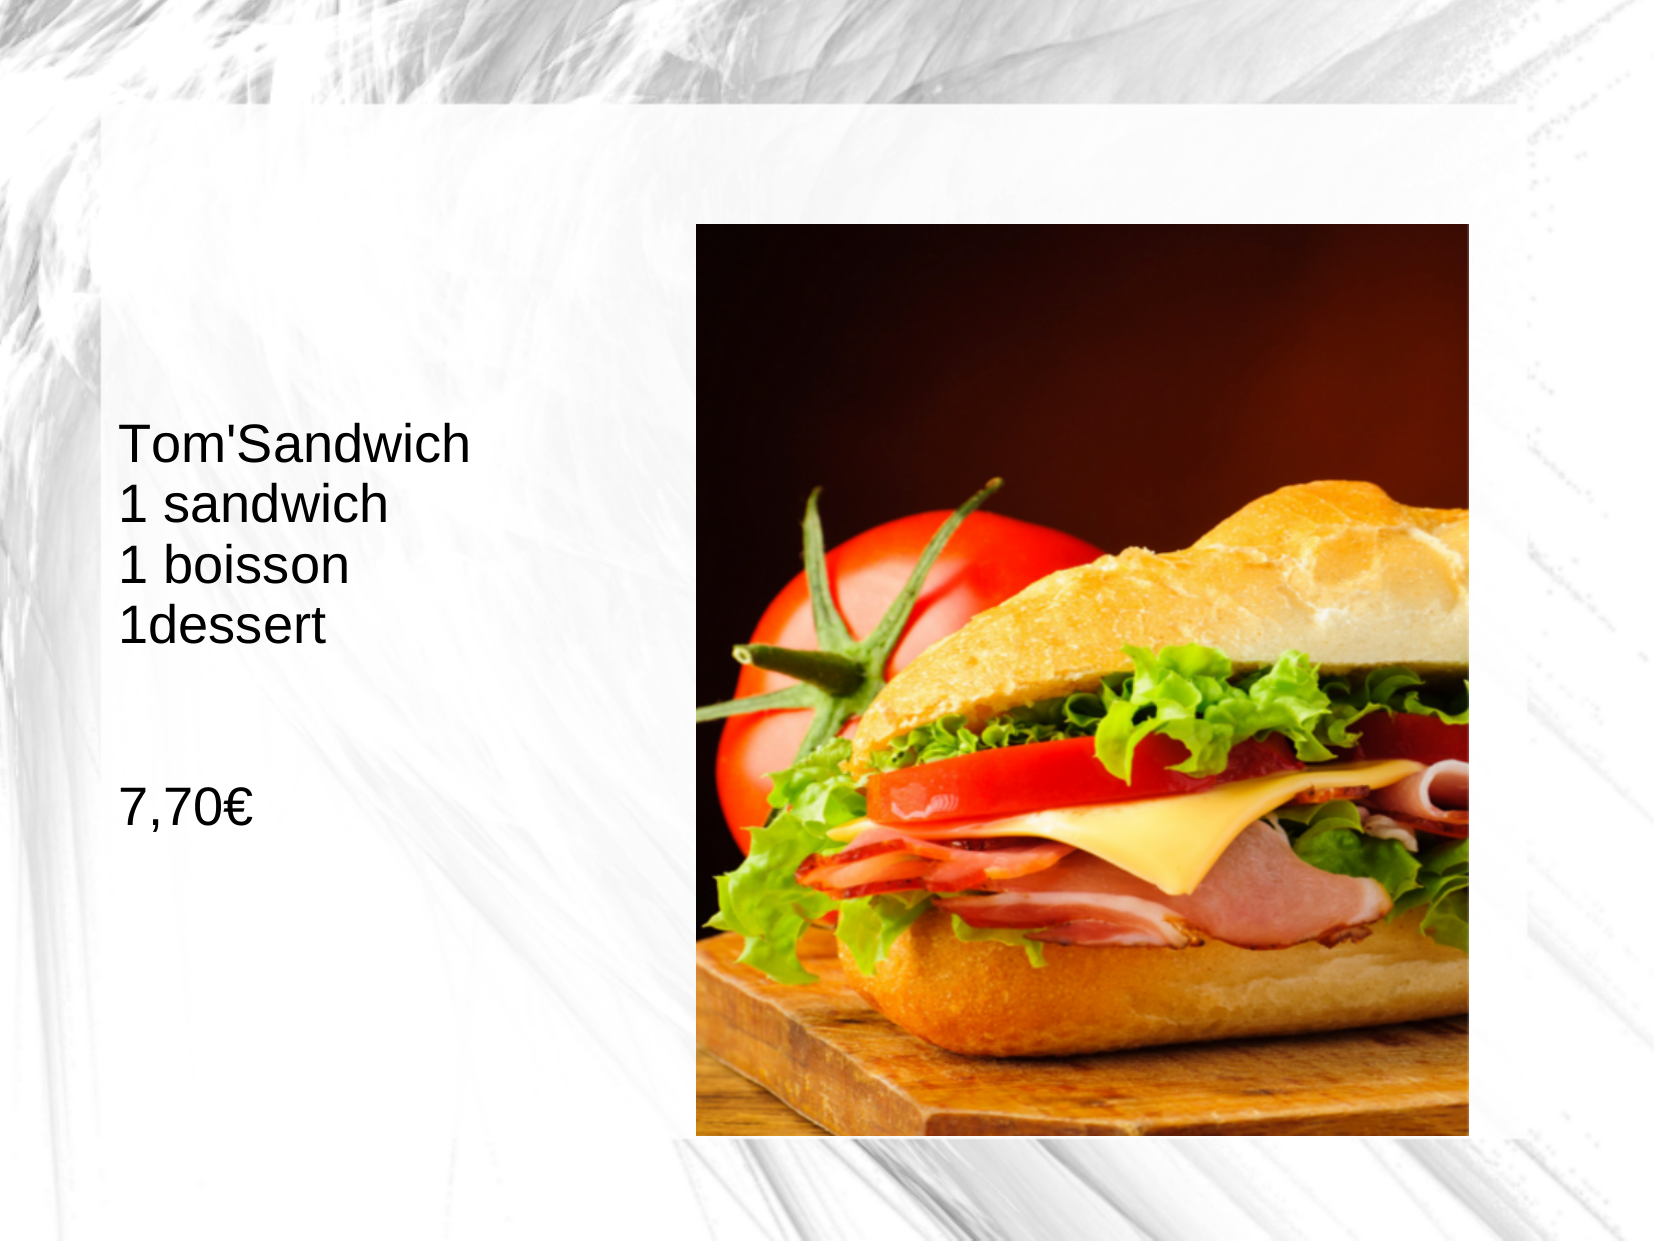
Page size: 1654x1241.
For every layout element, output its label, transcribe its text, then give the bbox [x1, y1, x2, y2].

picture [0, 0, 1654, 1241]
subtitle Tom'Sandwich 1 sandwich 1 boisson 1dessert 7,70€ [118, 112, 1506, 1139]
